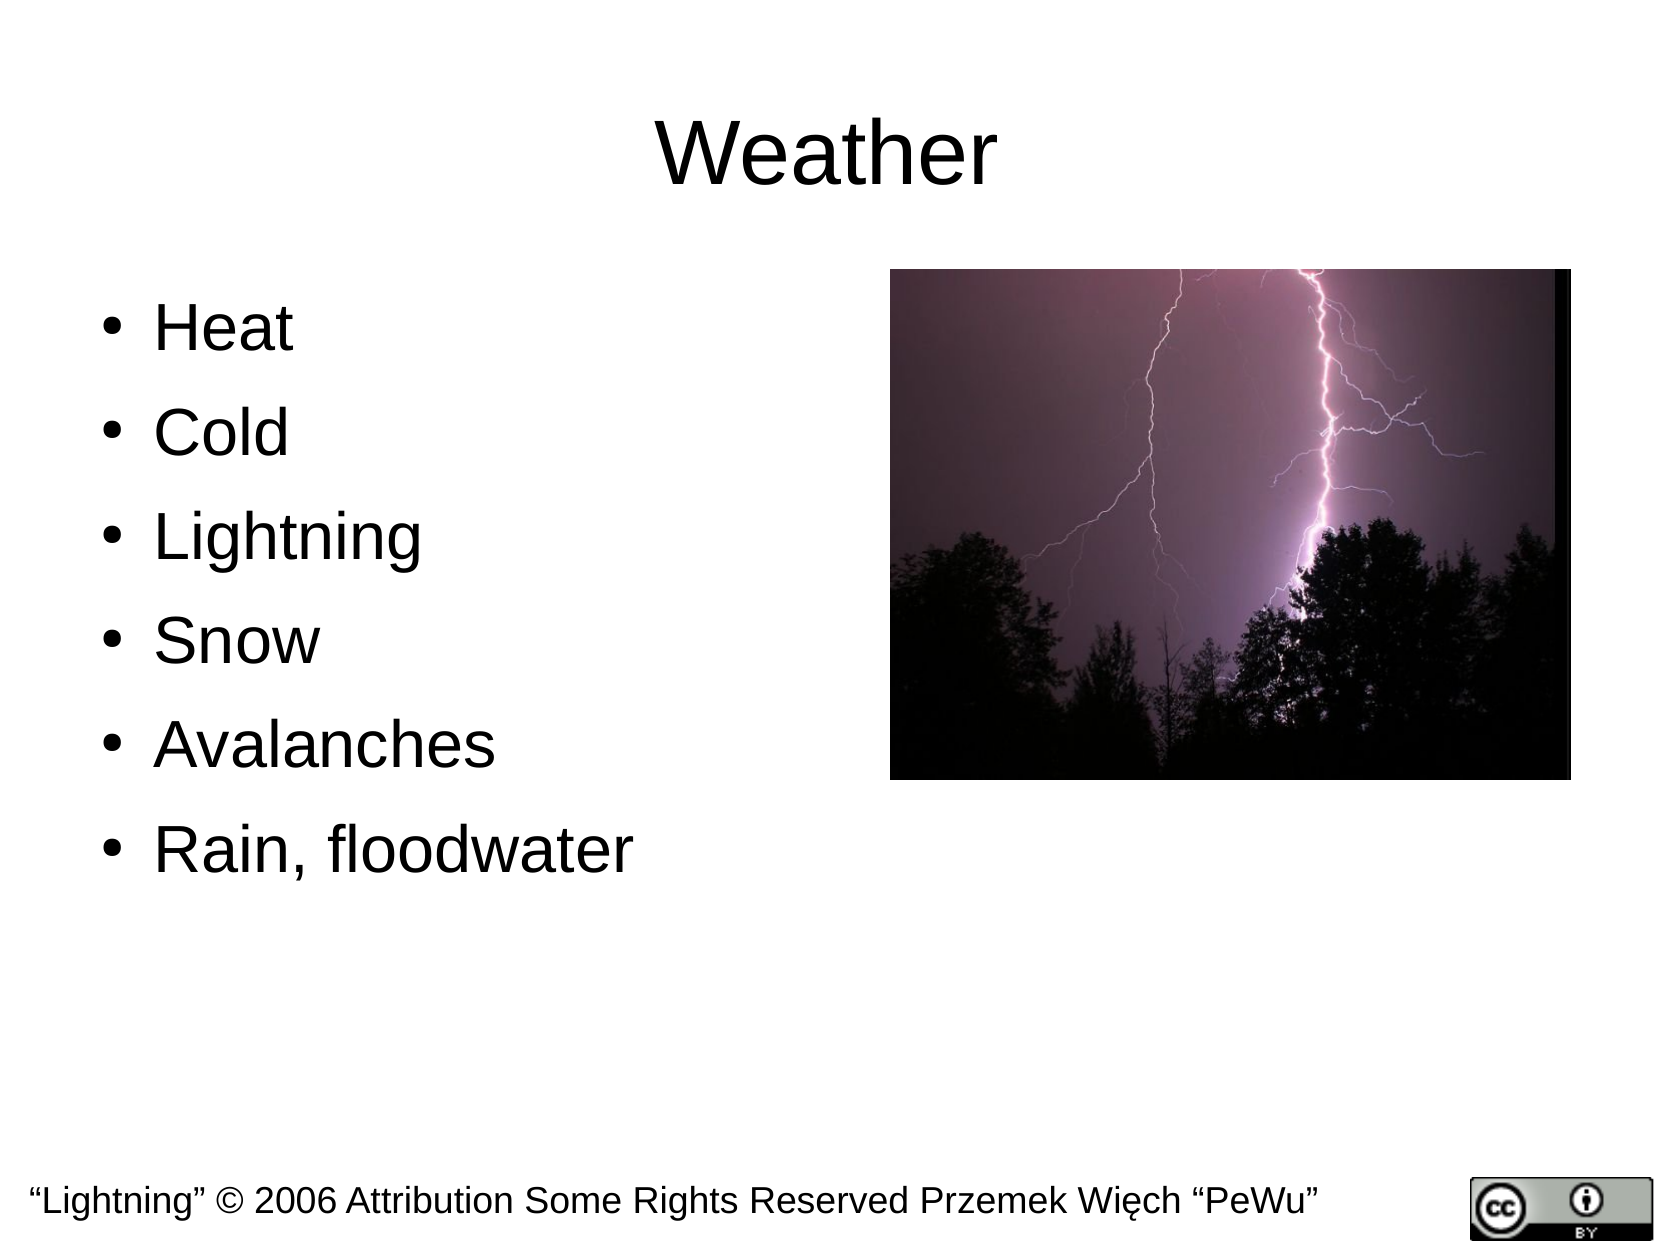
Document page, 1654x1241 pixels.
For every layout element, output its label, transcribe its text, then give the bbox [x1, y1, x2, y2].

title Weather [82, 49, 1571, 257]
picture [1470, 1177, 1654, 1241]
list Heat Cold Lightning Snow Avalanches Rain, floodwater [82, 290, 1571, 1010]
text_box “Lightning” © 2006 Attribution Some Rights Reserved Przemek Więch “PeWu” [14, 1172, 1335, 1230]
picture [890, 269, 1571, 780]
